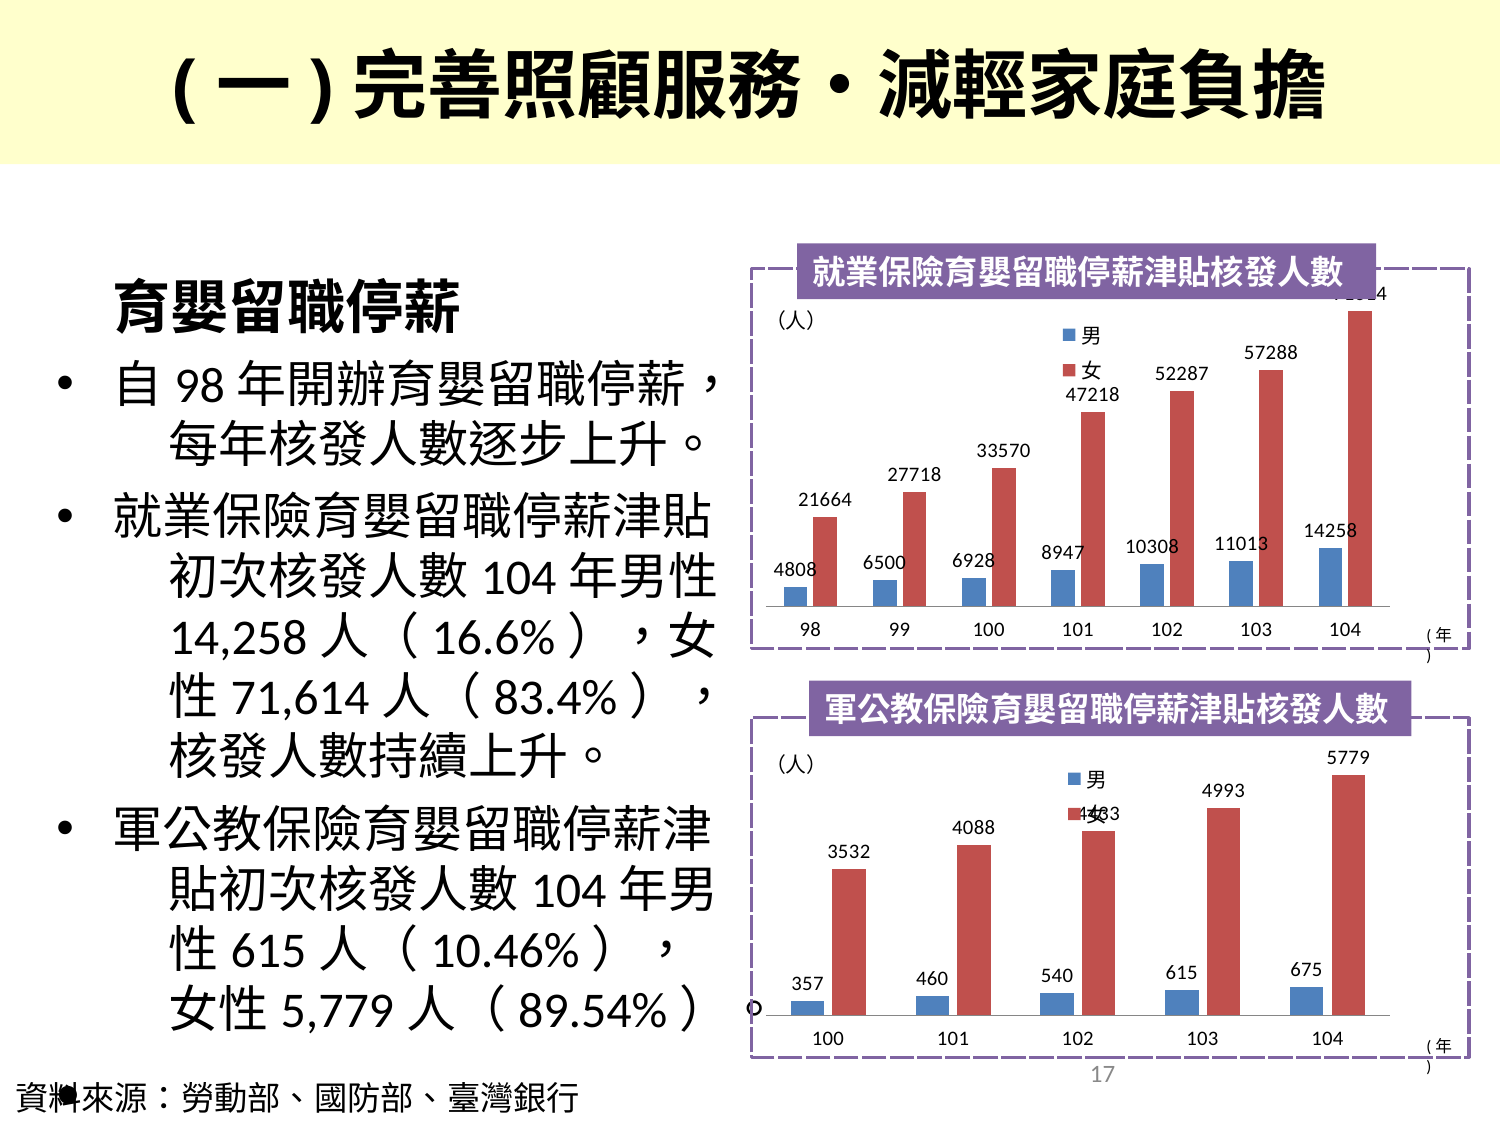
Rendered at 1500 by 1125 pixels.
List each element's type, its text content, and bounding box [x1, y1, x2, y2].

text_box 資料來源：勞動部、國防部、臺灣銀行 [0, 1069, 644, 1125]
text_box （人） [750, 300, 865, 336]
text_box [1074, 1059, 1426, 1103]
chart [750, 716, 1471, 1059]
chart [750, 267, 797, 300]
text_box 軍公教保險育嬰留職停薪津貼核發人數 [809, 680, 1412, 737]
title (一)完善照顧服務‧減輕家庭負擔 [0, 0, 1500, 165]
text_box (年) [1411, 1028, 1471, 1059]
text_box （人） [750, 744, 866, 777]
list 育嬰留職停薪 自98年開辦育嬰留職停薪，每年核發人數逐步上升。 就業保險育嬰留職停薪津貼初次核發人數104年男性14,258人（16.6%），女性71,614人（83.4%），核發人數持續上升。 軍公教保險育嬰留職停薪津貼初次核發人數104年男性615人（10.46%），女性5,779人（89.54%）。 [41, 262, 751, 1059]
text_box (年) [1411, 617, 1471, 651]
text_box 就業保險育嬰留職停薪津貼核發人數 [797, 243, 1377, 300]
chart [750, 267, 1471, 651]
